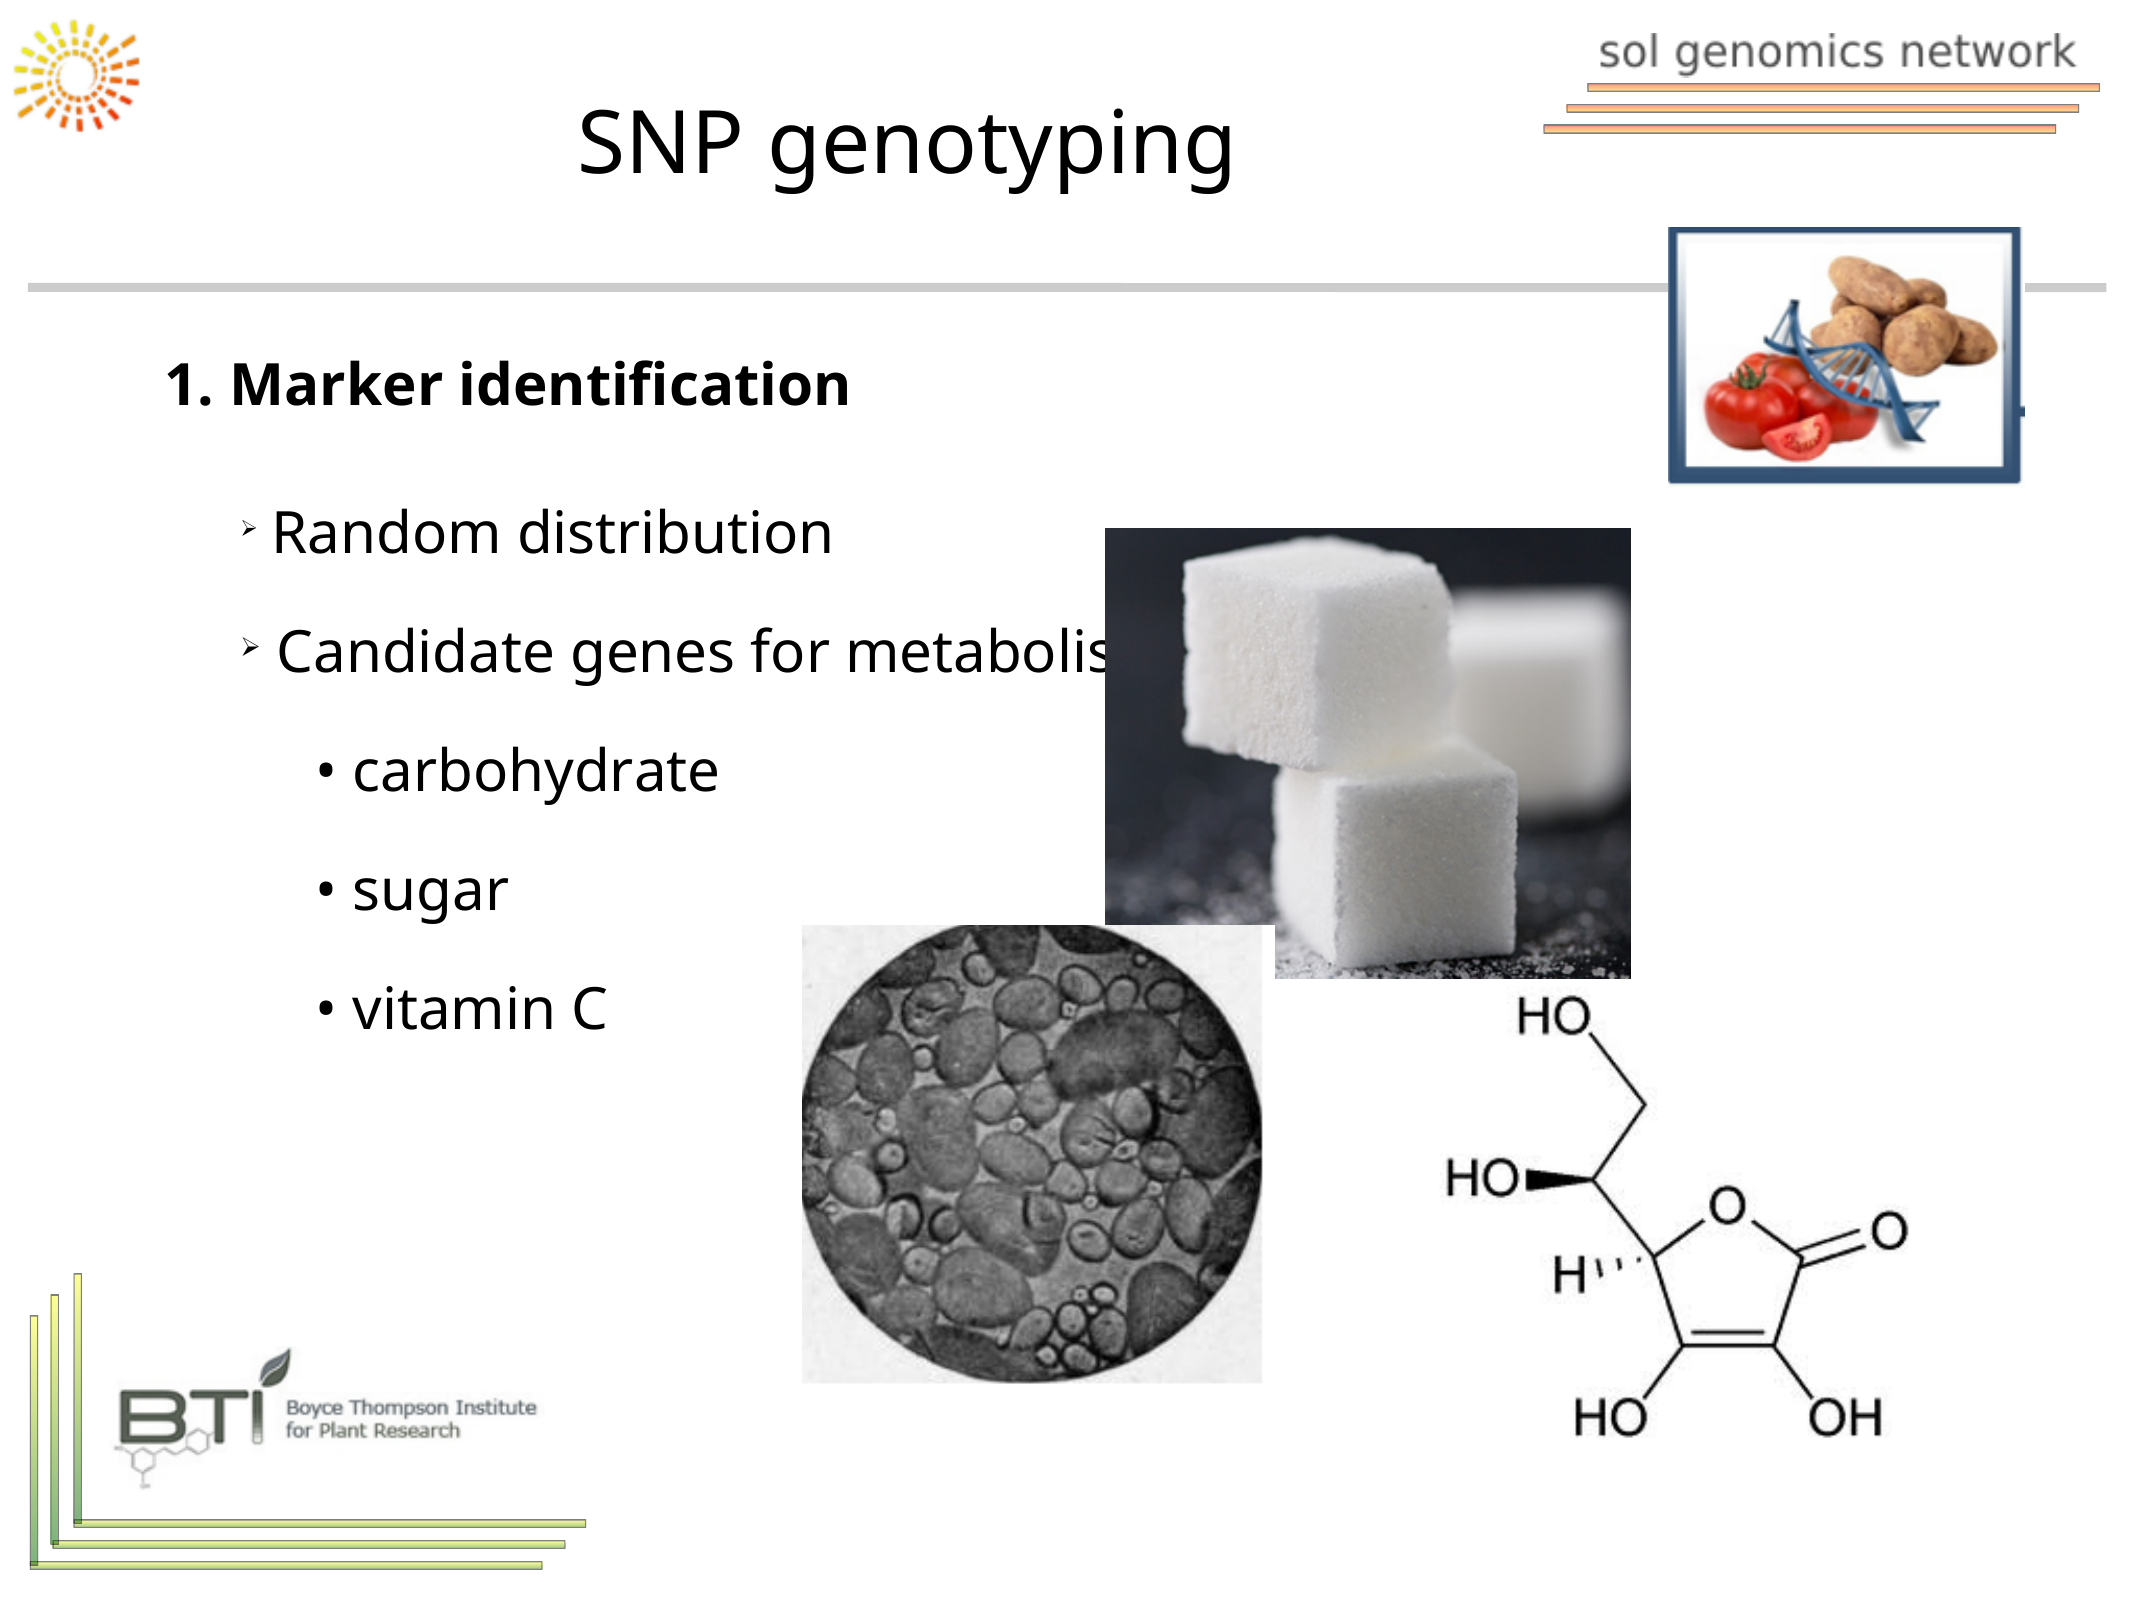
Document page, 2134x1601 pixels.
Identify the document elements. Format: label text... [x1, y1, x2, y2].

text_box [50, 1294, 566, 1549]
text_box [1543, 124, 2057, 134]
picture [802, 528, 1631, 1389]
picture [1424, 973, 1919, 1463]
text_box 1. Marker identification [149, 337, 975, 421]
text_box [73, 1273, 587, 1528]
text_box [1587, 83, 2100, 92]
text_box Random distribution Candidate genes for metabolism carbohydrate sugar vitamin C [0, 442, 1684, 1175]
text_box [29, 1315, 543, 1570]
picture [109, 1346, 551, 1493]
picture [1668, 227, 2025, 488]
picture [4, 6, 150, 151]
text_box [1566, 104, 2080, 113]
text_box SNP genotyping [300, 75, 1538, 191]
picture [1597, 33, 2078, 78]
